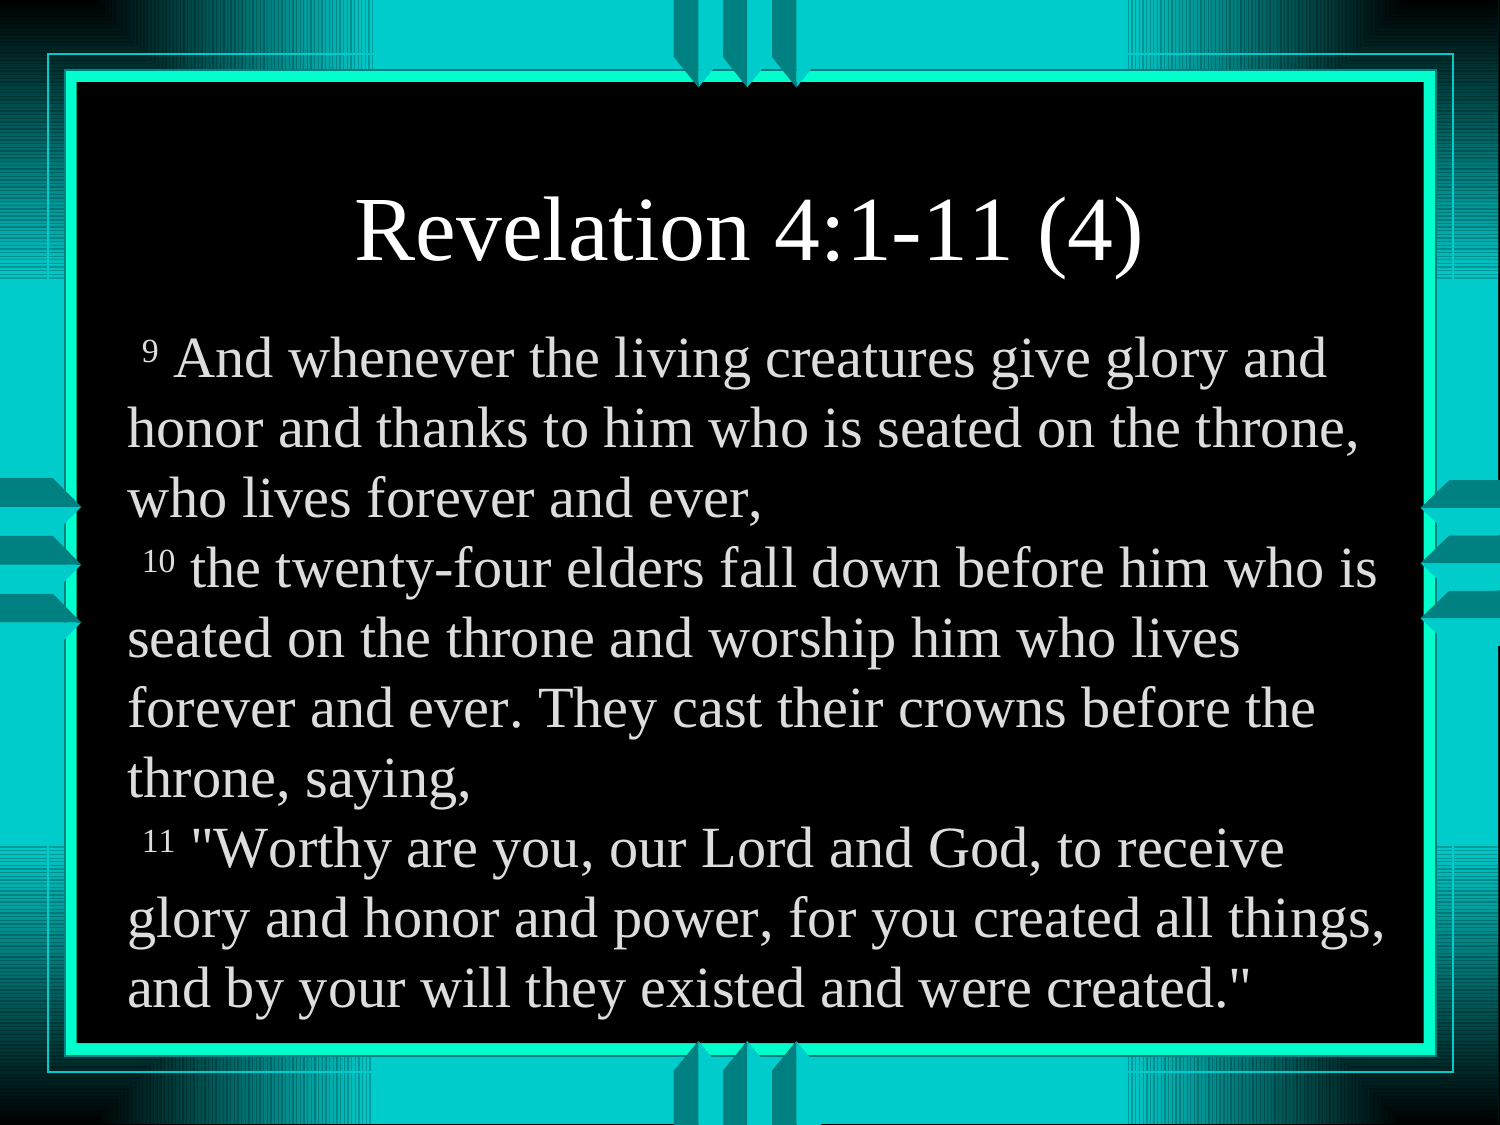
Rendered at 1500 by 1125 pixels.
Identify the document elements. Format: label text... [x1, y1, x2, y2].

title Revelation 4:1-11 (4) [112, 99, 1388, 288]
text_box 9 And whenever the living creatures give glory and honor and thanks to him who is seated on the throne, who lives forever and ever, 10 the twenty-four elders fall down before him who is seated on the throne and worship him who lives forever and ever. They cast their crowns before the throne, saying, 11 "Worthy are you, our Lord and God, to receive glory and honor and power, for you created all things, and by your will they existed and were created." [112, 311, 1426, 1027]
